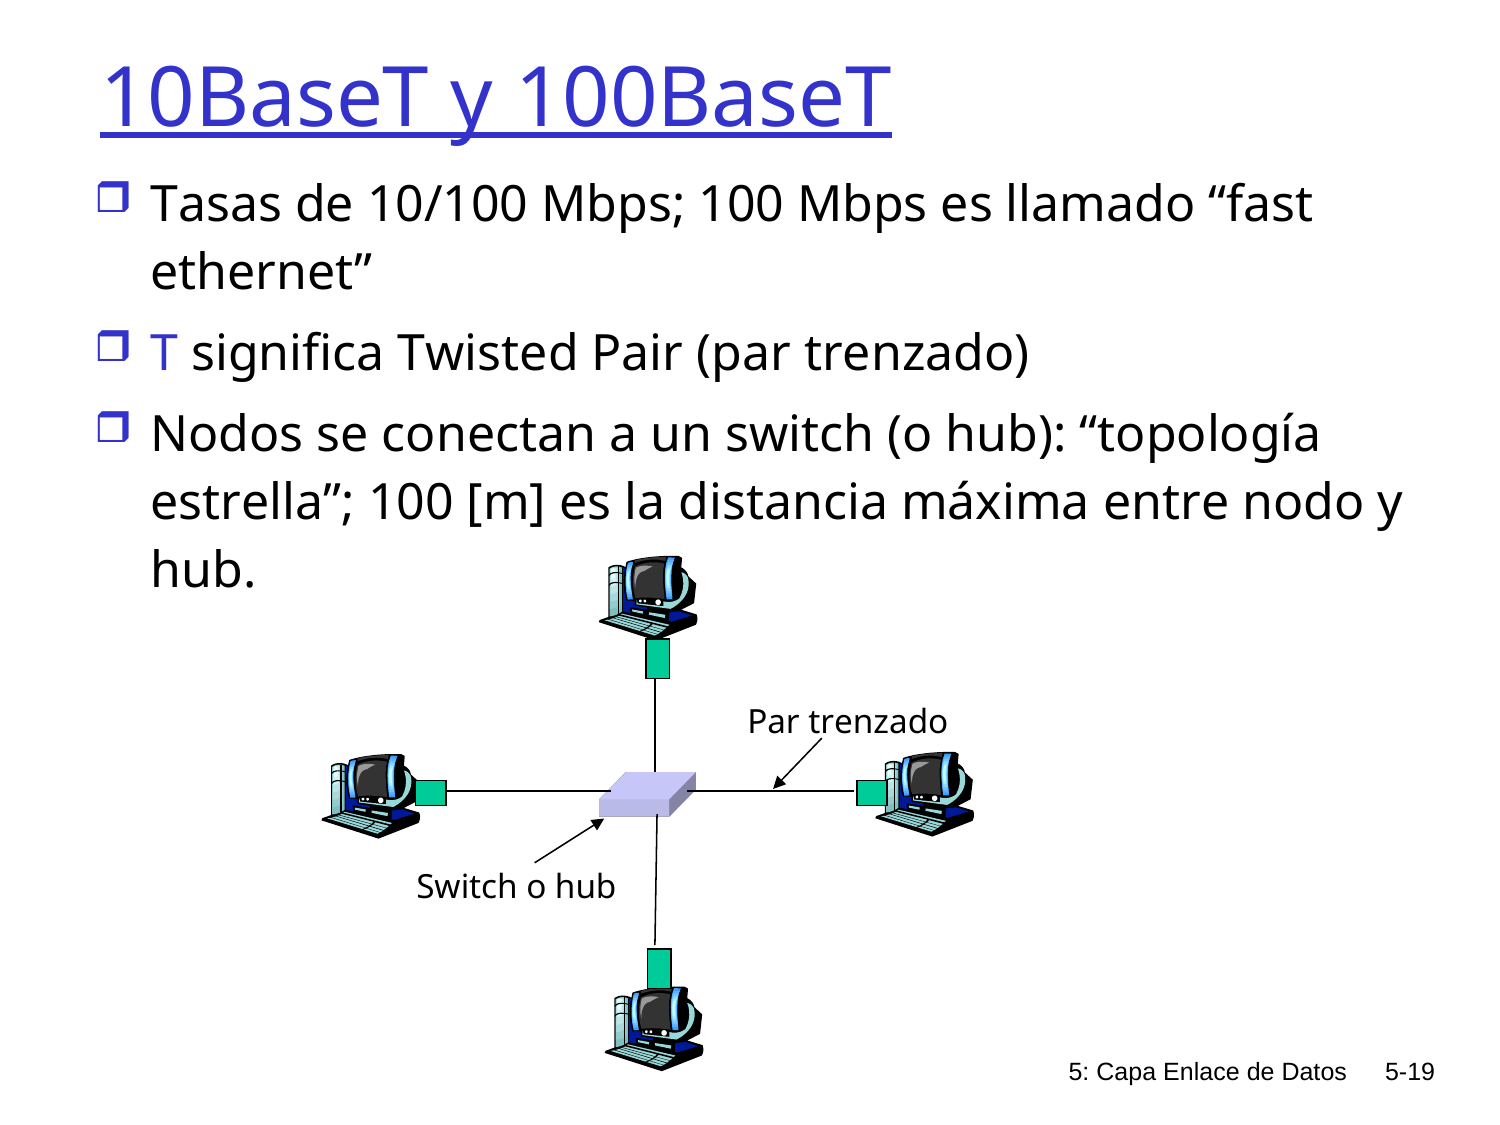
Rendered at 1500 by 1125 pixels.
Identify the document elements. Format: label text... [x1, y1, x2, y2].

picture [604, 985, 705, 1072]
text_box Par trenzado [732, 692, 964, 749]
title 10BaseT y 100BaseT [85, 0, 1361, 160]
text_box Switch o hub [401, 857, 632, 913]
picture [321, 753, 422, 839]
text_box [645, 638, 670, 679]
text_box [599, 772, 695, 816]
list Tasas de 10/100 Mbps; 100 Mbps es llamado “fast ethernet” T significa Twisted Pair (par trenzado) Nodos se conectan a un switch (o hub): “topología estrella”; 100 [m] es la distancia máxima entre nodo y hub. [79, 160, 1463, 505]
picture [598, 555, 699, 641]
picture [875, 751, 976, 837]
